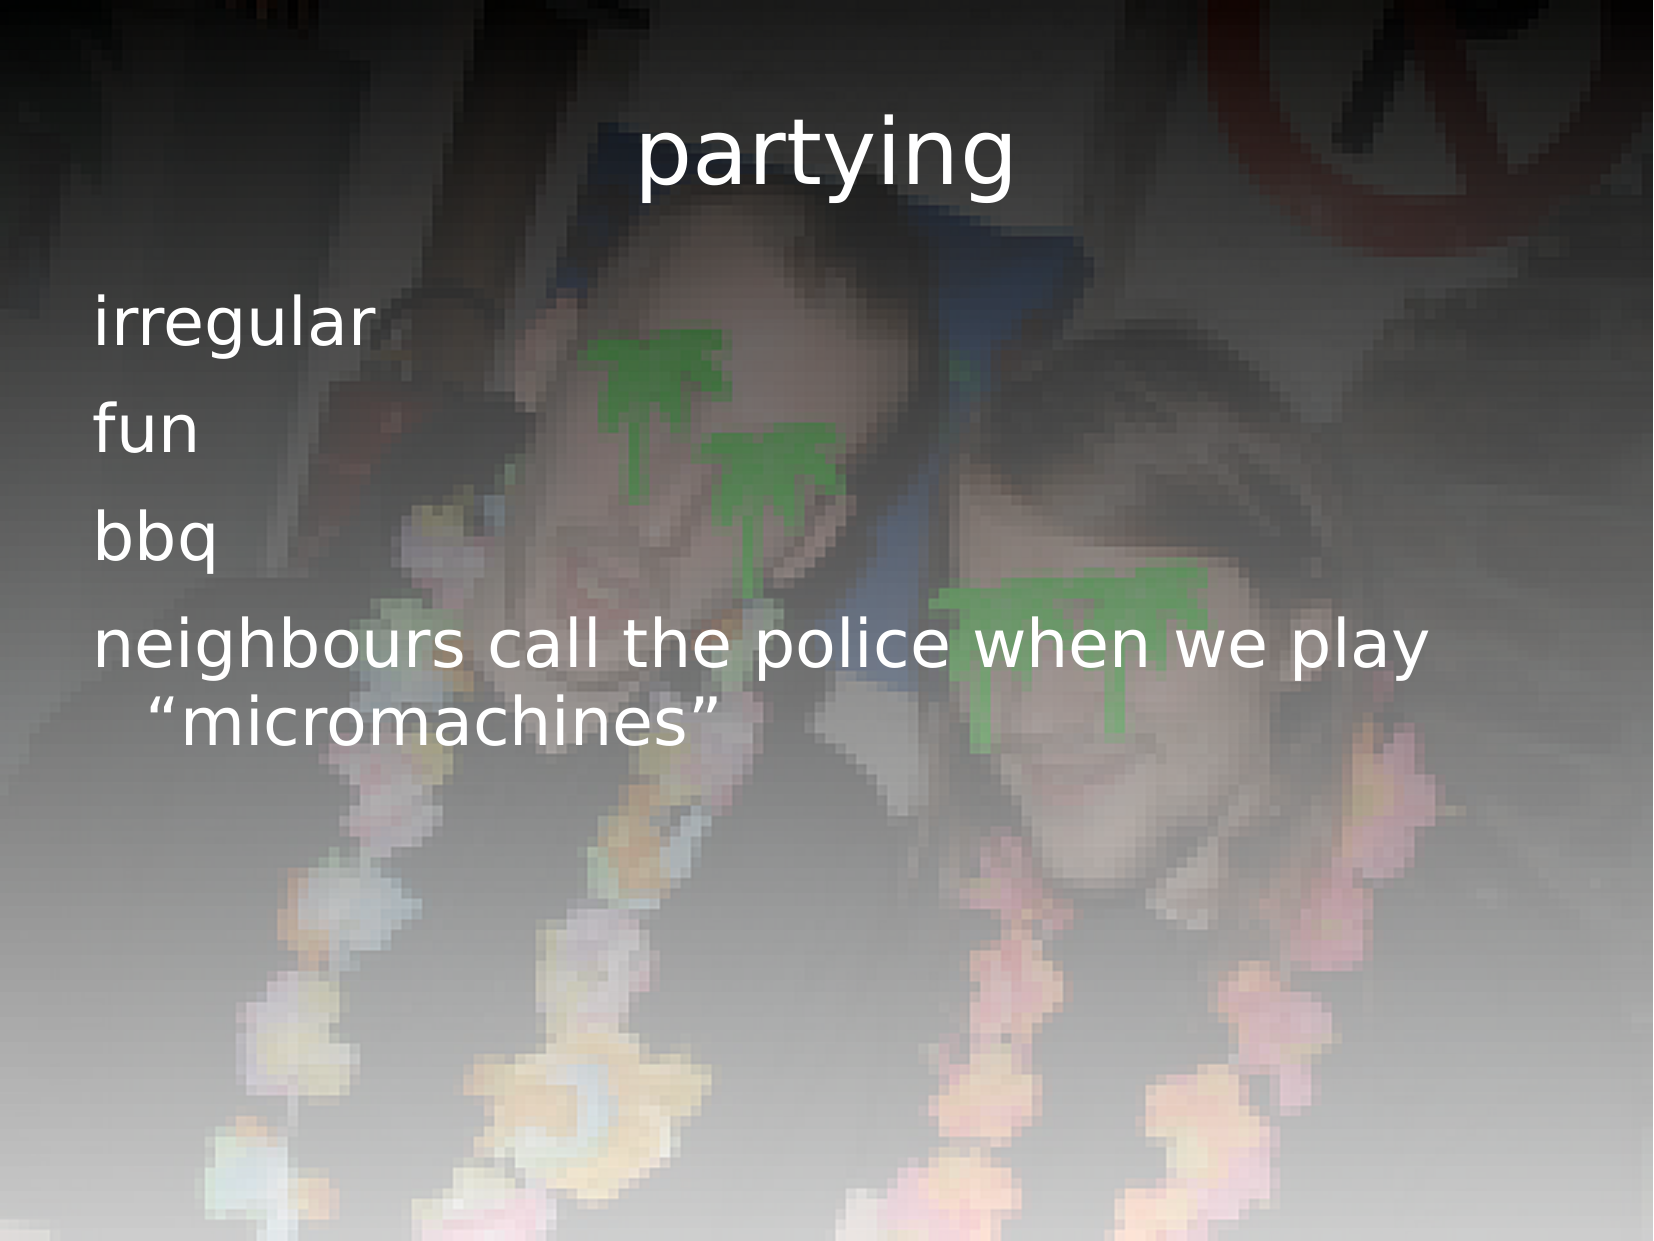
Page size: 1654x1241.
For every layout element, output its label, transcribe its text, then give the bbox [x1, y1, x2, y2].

list irregular fun bbq neighbours call the police when we play “micromachines” [75, 283, 1563, 1088]
title partying [82, 56, 1571, 250]
picture [0, 0, 1653, 1241]
